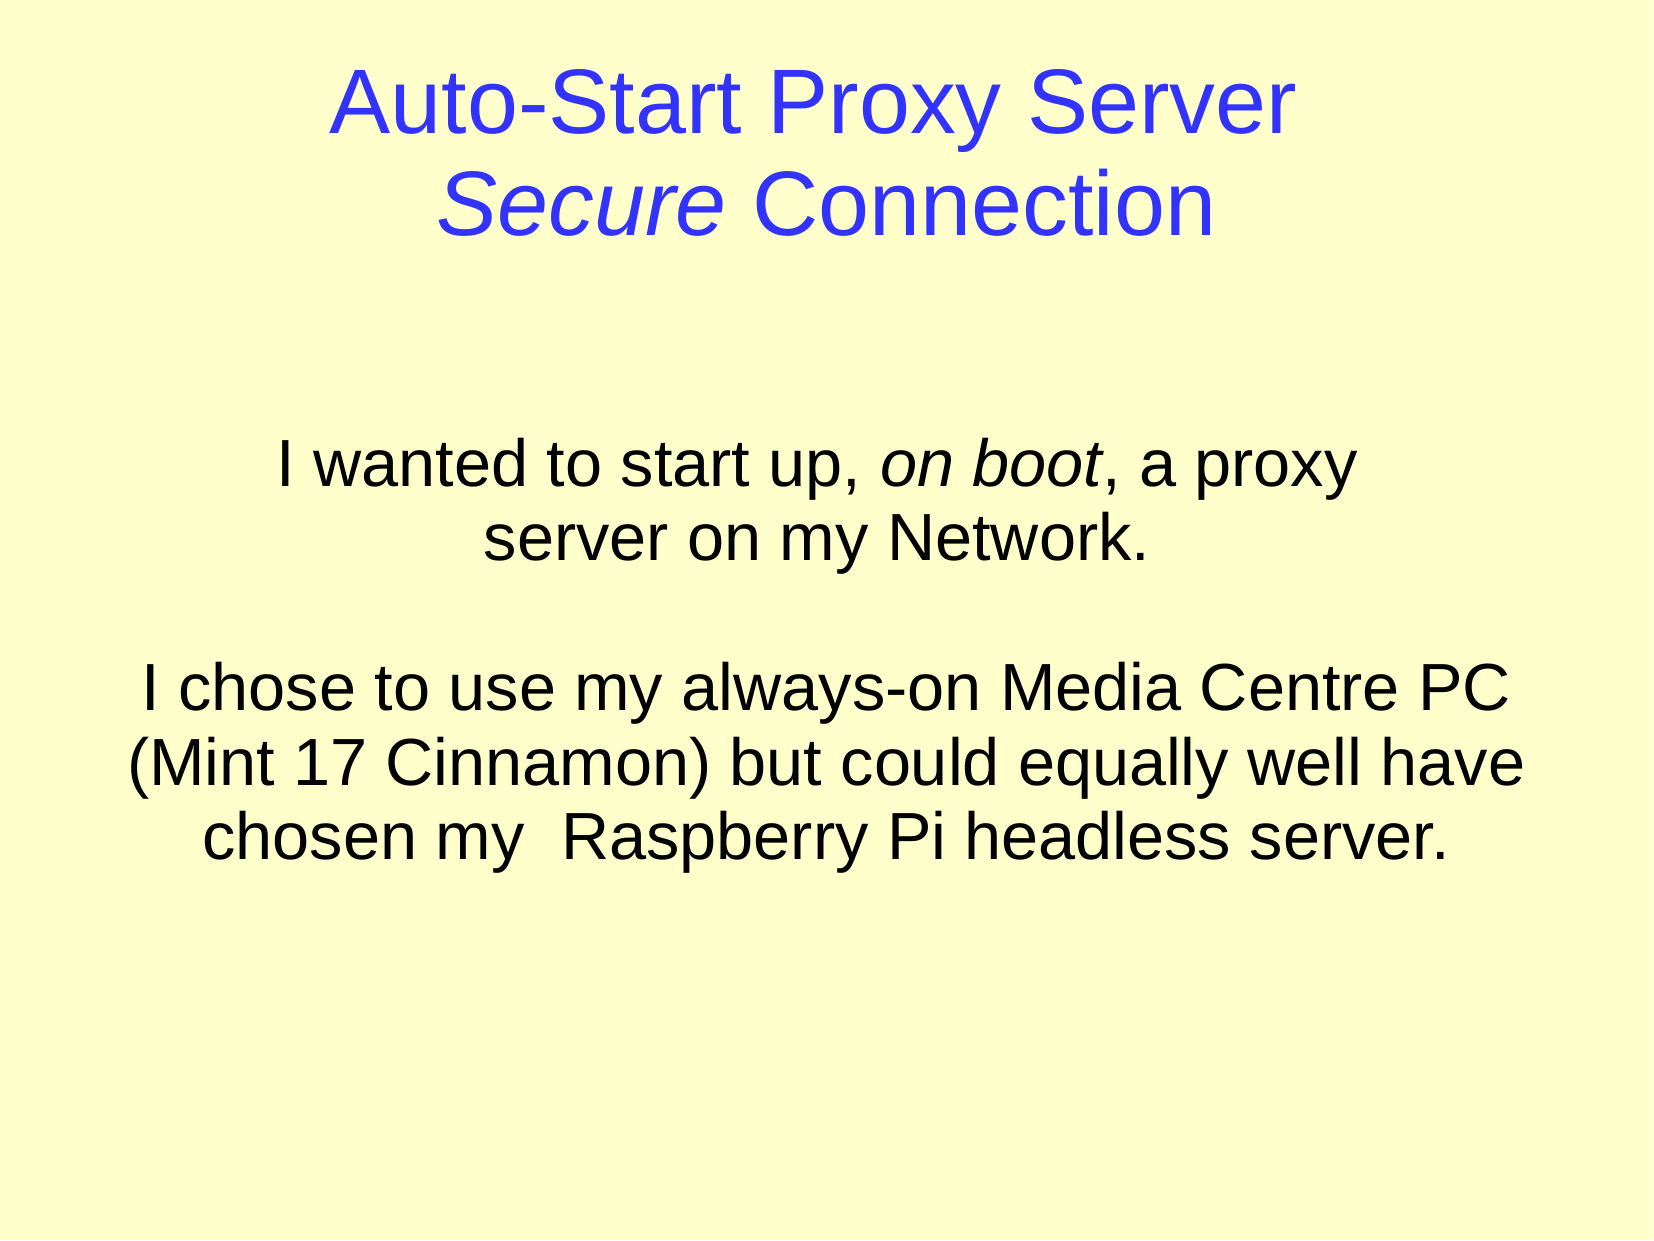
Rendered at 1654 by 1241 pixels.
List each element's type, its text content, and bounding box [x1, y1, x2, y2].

title Auto-Start Proxy Server Secure Connection [82, 49, 1571, 257]
subtitle I wanted to start up, on boot, a proxy server on my Network. I chose to use my always-on Media Centre PC (Mint 17 Cinnamon) but could equally well have chosen my Raspberry Pi headless server. [82, 290, 1571, 1010]
